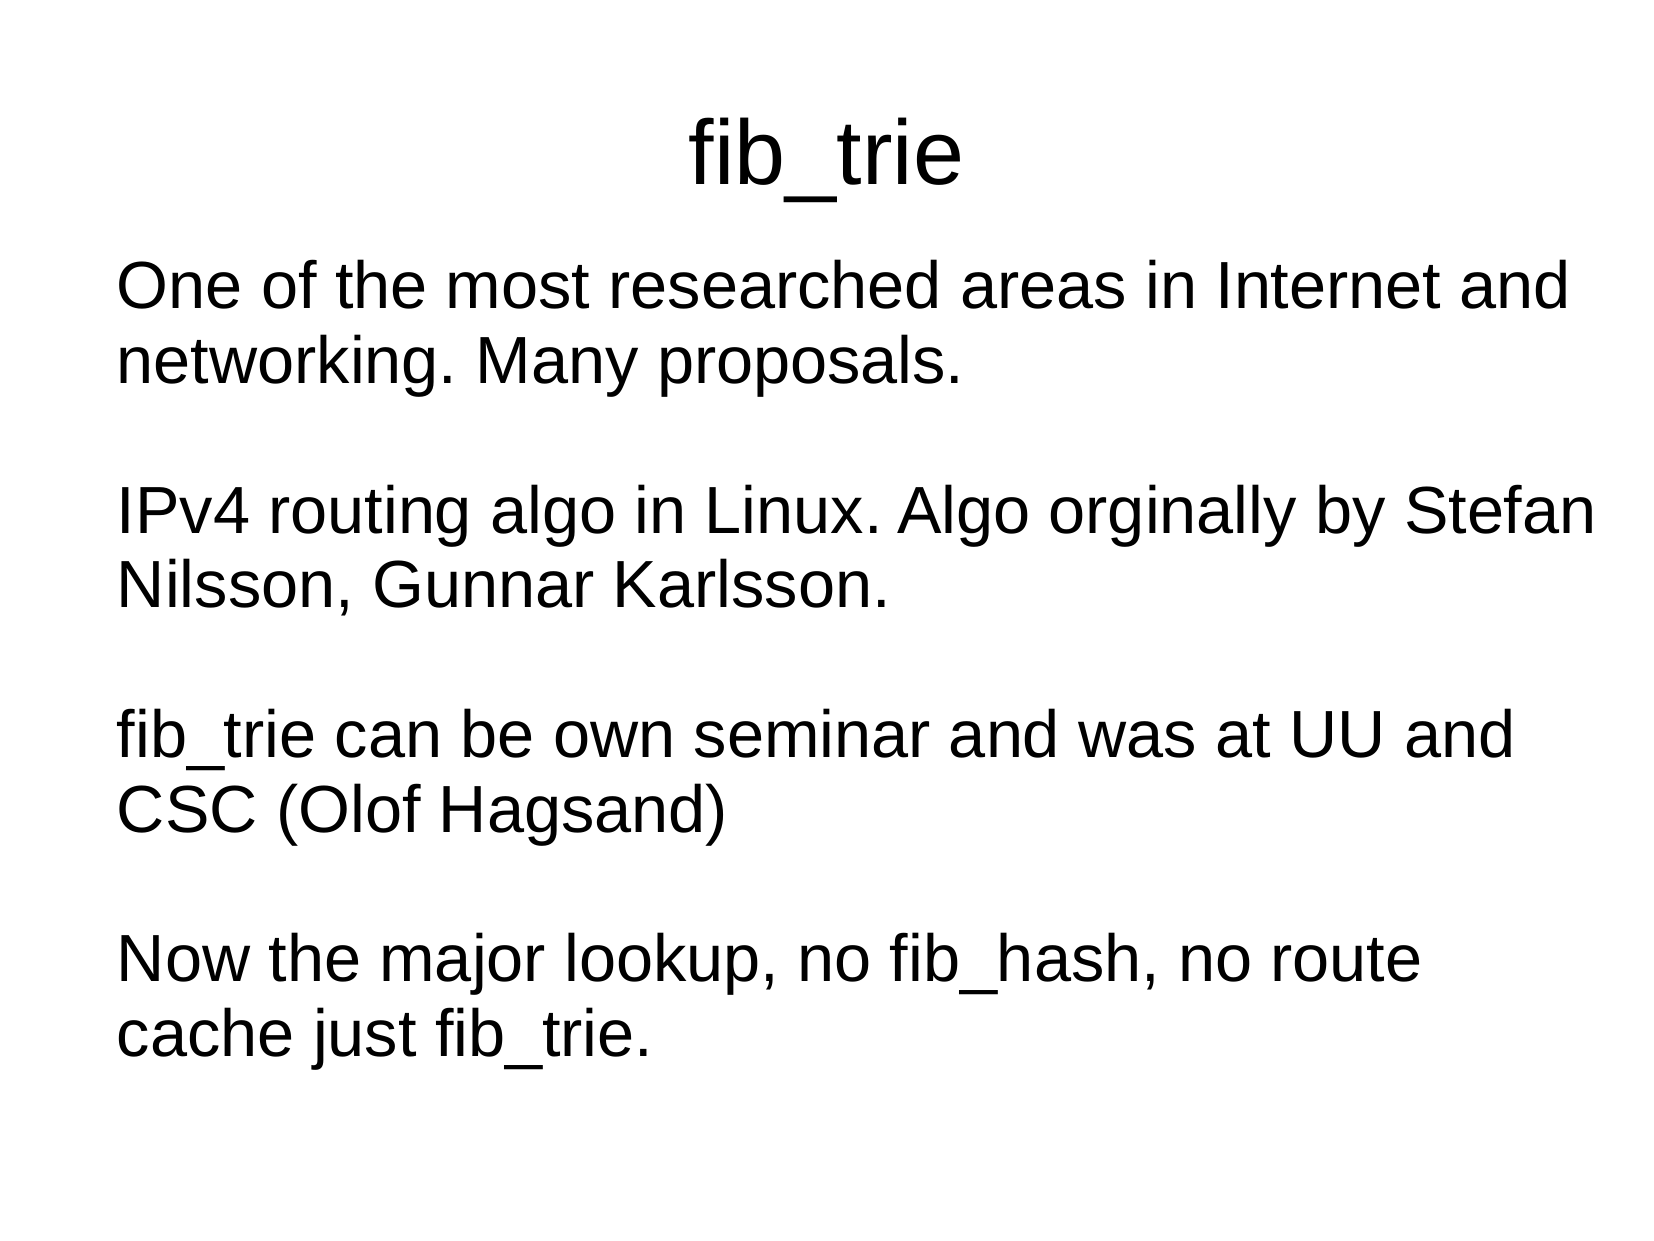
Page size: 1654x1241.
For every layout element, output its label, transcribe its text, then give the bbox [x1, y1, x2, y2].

title fib_trie [82, 49, 1571, 257]
subtitle One of the most researched areas in Internet and networking. Many proposals. IPv4 routing algo in Linux. Algo orginally by Stefan Nilsson, Gunnar Karlsson. fib_trie can be own seminar and was at UU and CSC (Olof Hagsand) Now the major lookup, no fib_hash, no route cache just fib_trie. [116, 173, 1606, 1146]
